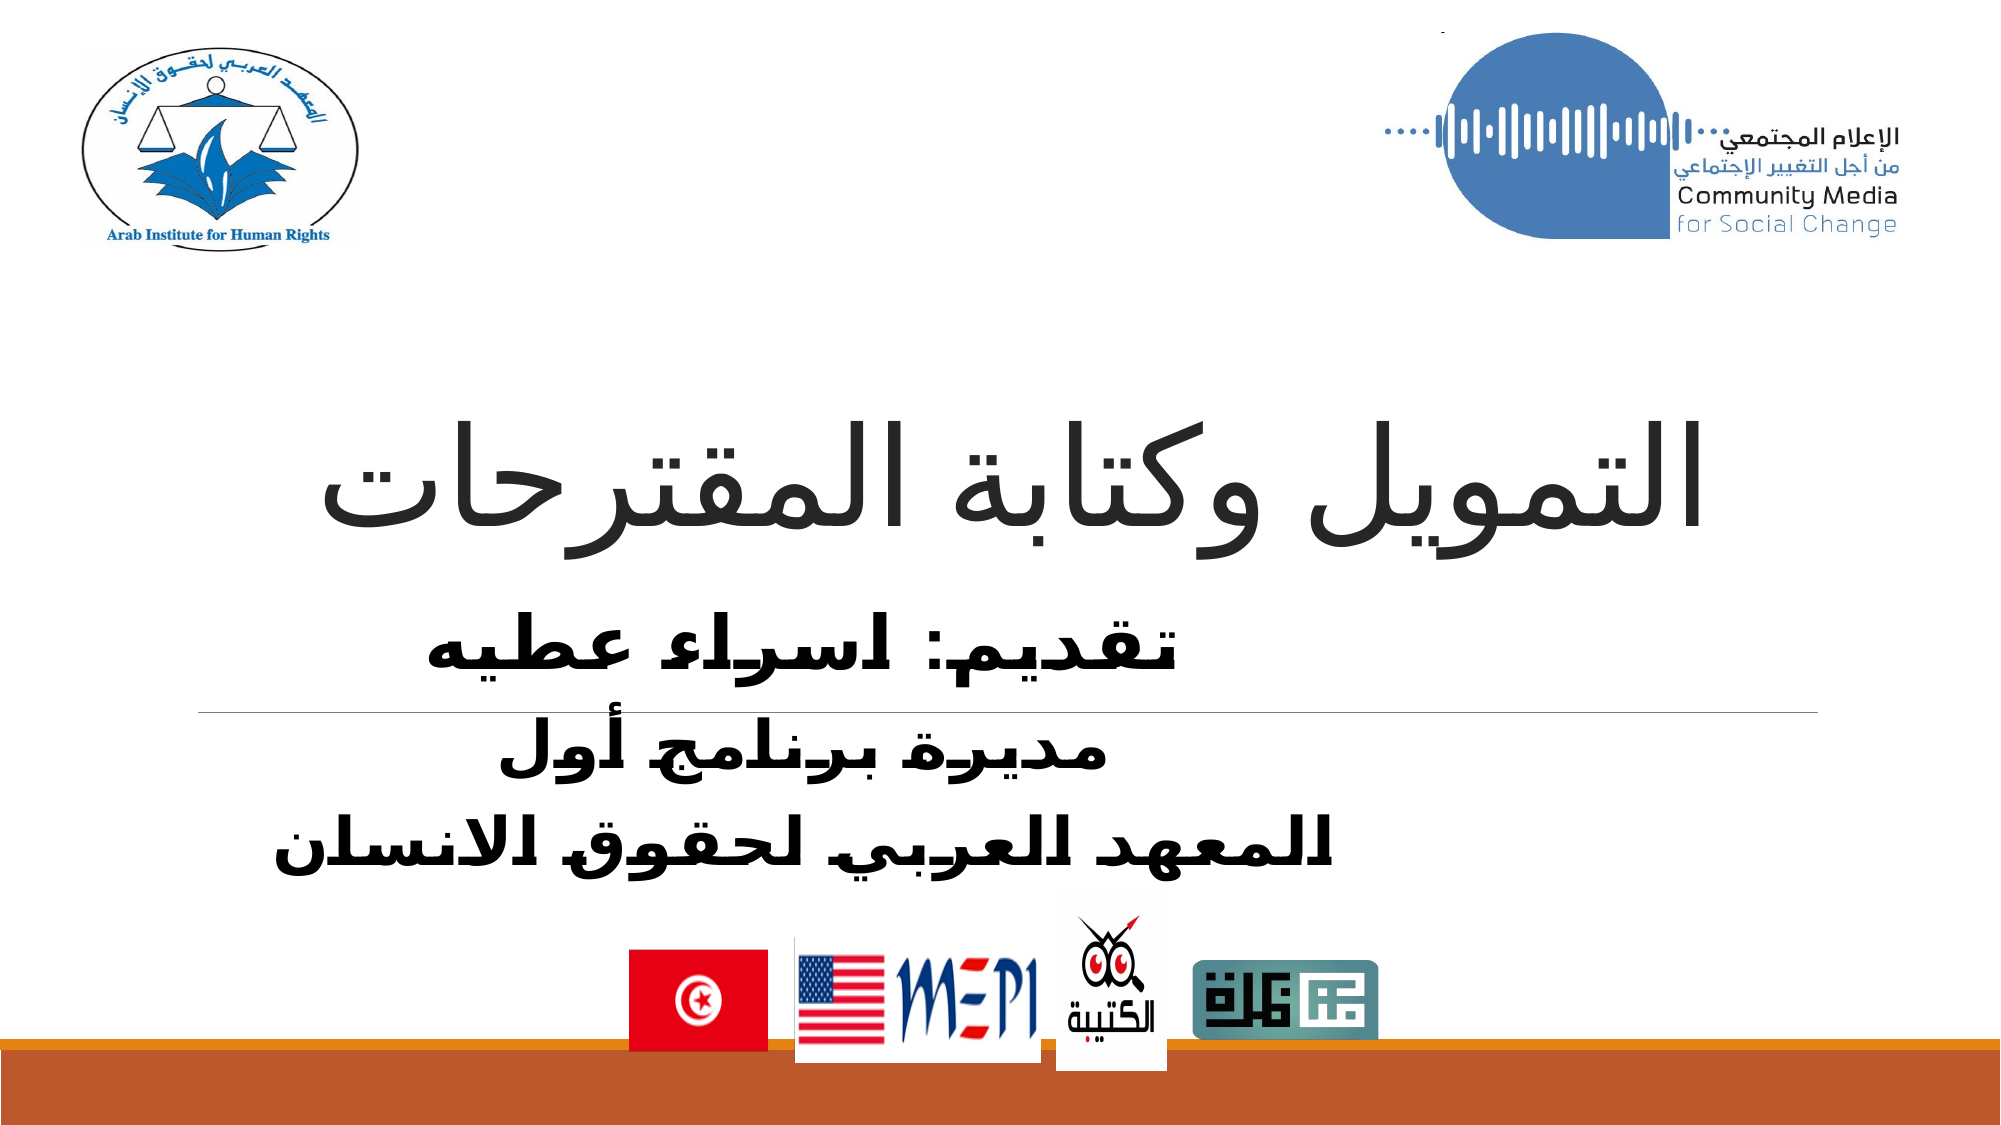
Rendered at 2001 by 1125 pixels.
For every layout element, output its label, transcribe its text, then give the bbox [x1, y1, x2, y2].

subtitle تقديم: اسراء عطيه مديرة برنامج أول المعهد العربي لحقوق الانسان [256, 597, 1825, 980]
picture [1056, 888, 1167, 1071]
picture [81, 46, 360, 252]
picture [629, 937, 1041, 1063]
title التمويل وكتابة المقترحات [301, 310, 1744, 563]
picture [1192, 960, 1379, 1040]
picture [1362, 32, 1936, 264]
